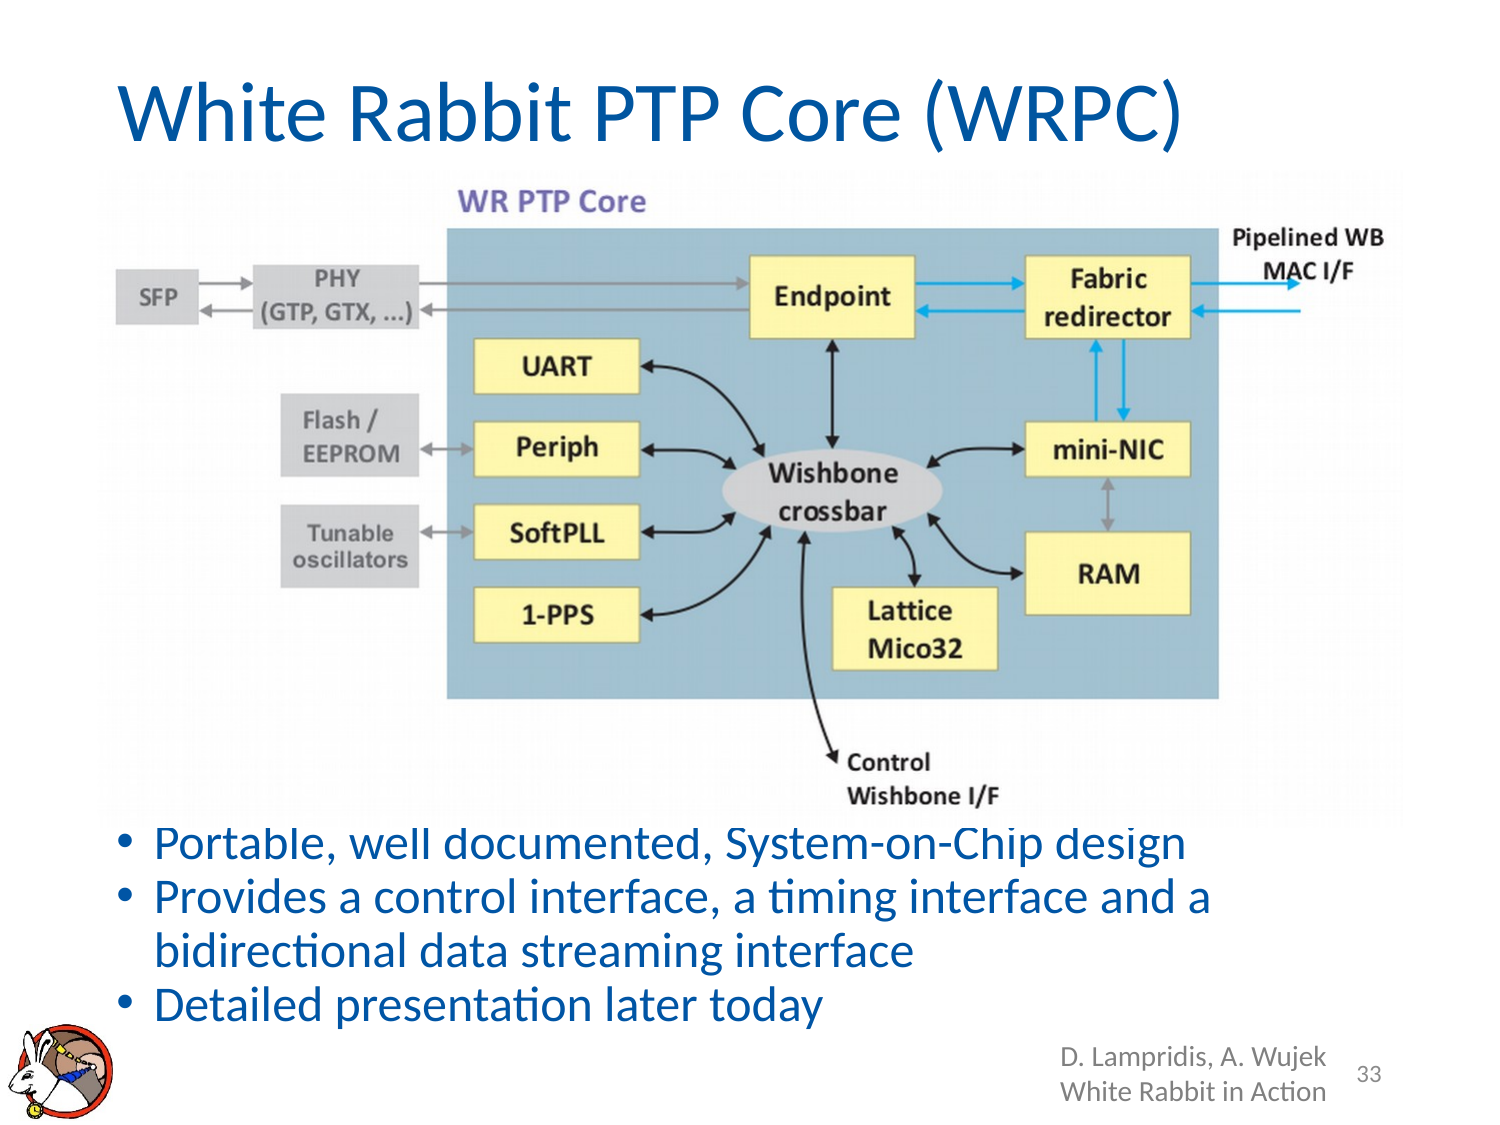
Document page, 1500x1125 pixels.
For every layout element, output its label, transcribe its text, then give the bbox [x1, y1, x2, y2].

picture [97, 170, 1403, 828]
picture [7, 1024, 113, 1121]
text_box Portable, well documented, System-on-Chip design Provides a control interface, a timing interface and a bidirectional data streaming interface Detailed presentation later today [101, 828, 1396, 1080]
text_box White Rabbit PTP Core (WRPC) [103, 59, 1397, 169]
